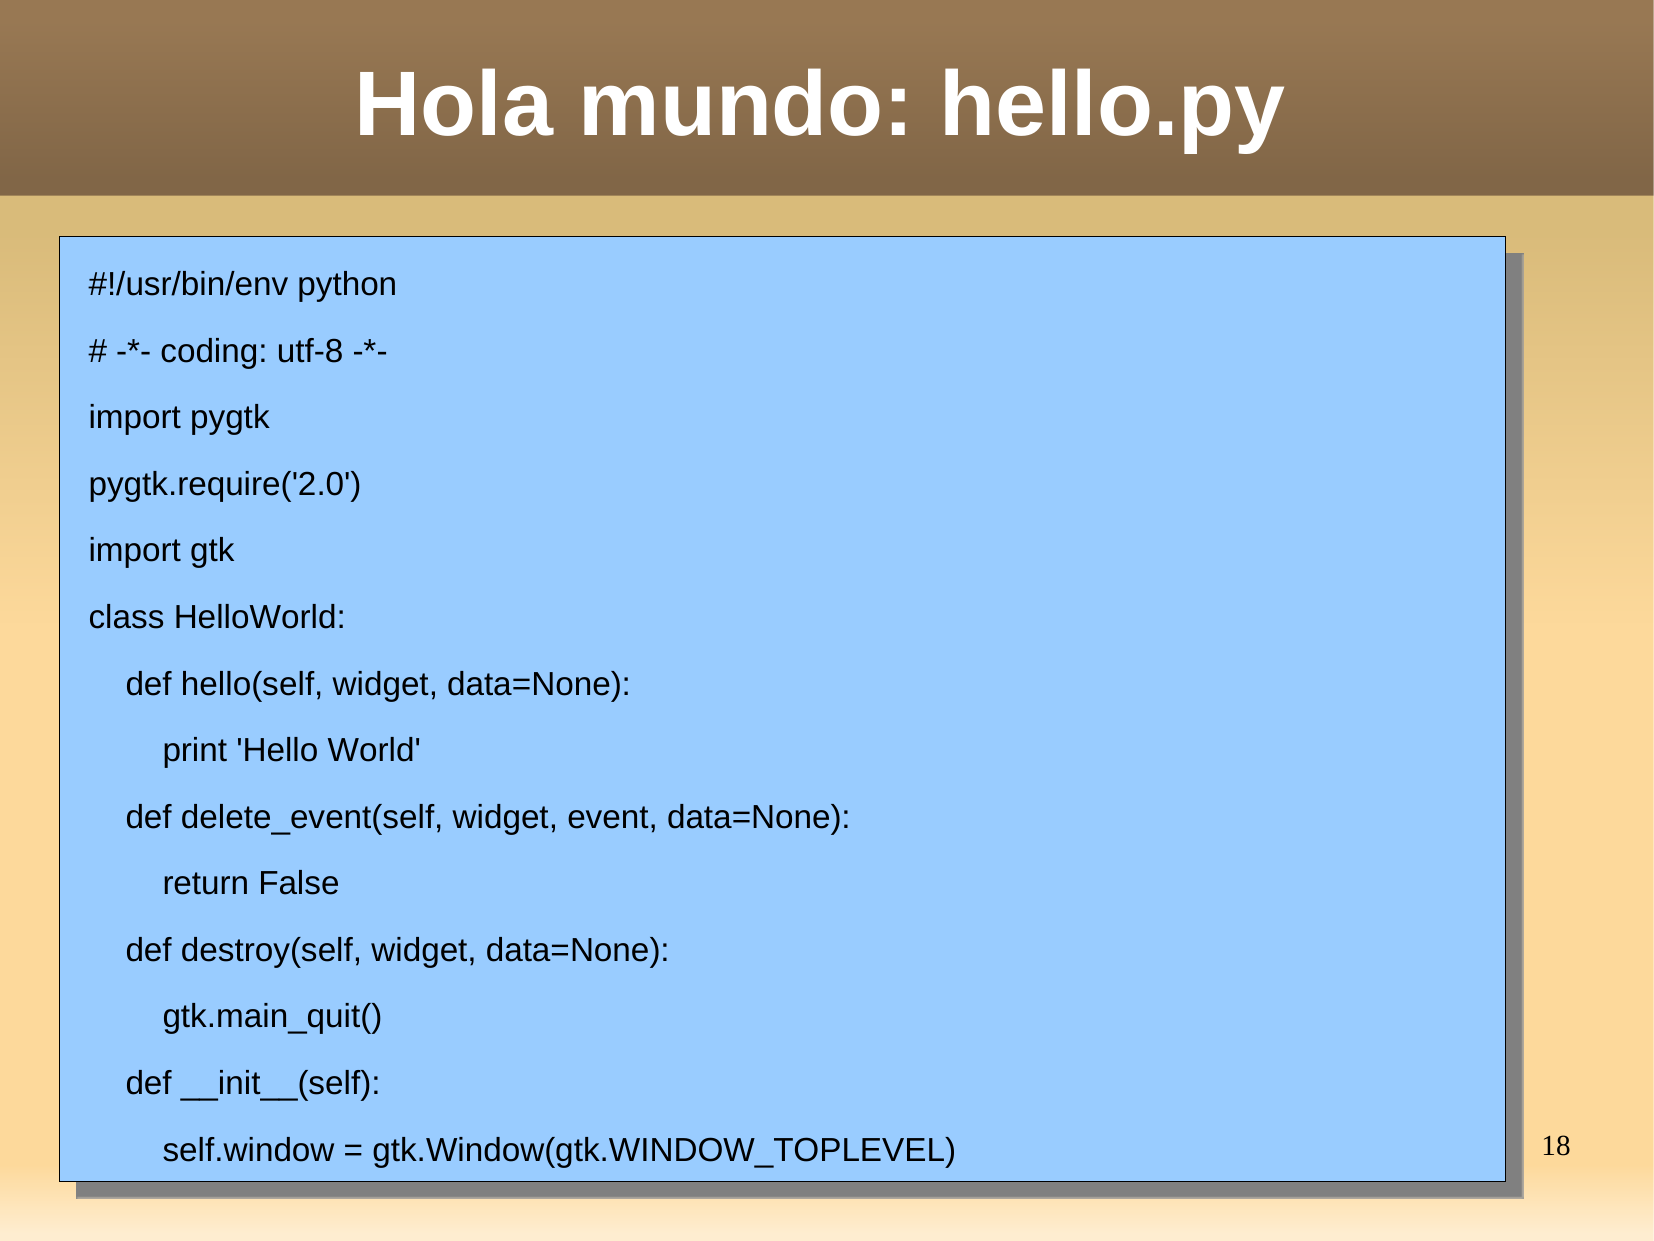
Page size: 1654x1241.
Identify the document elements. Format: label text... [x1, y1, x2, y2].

text_box [59, 236, 1506, 1182]
list #!/usr/bin/env python # -*- coding: utf-8 -*- import pygtk pygtk.require('2.0') import gtk class HelloWorld: def hello(self, widget, data=None): print 'Hello World' def delete_event(self, widget, event, data=None): return False def destroy(self, widget, data=None): gtk.main_quit() def __init__(self): self.window = gtk.Window(gtk.WINDOW_TOPLEVEL) [88, 265, 1577, 1169]
picture [0, 0, 1654, 1241]
title Hola mundo: hello.py [76, 7, 1565, 200]
